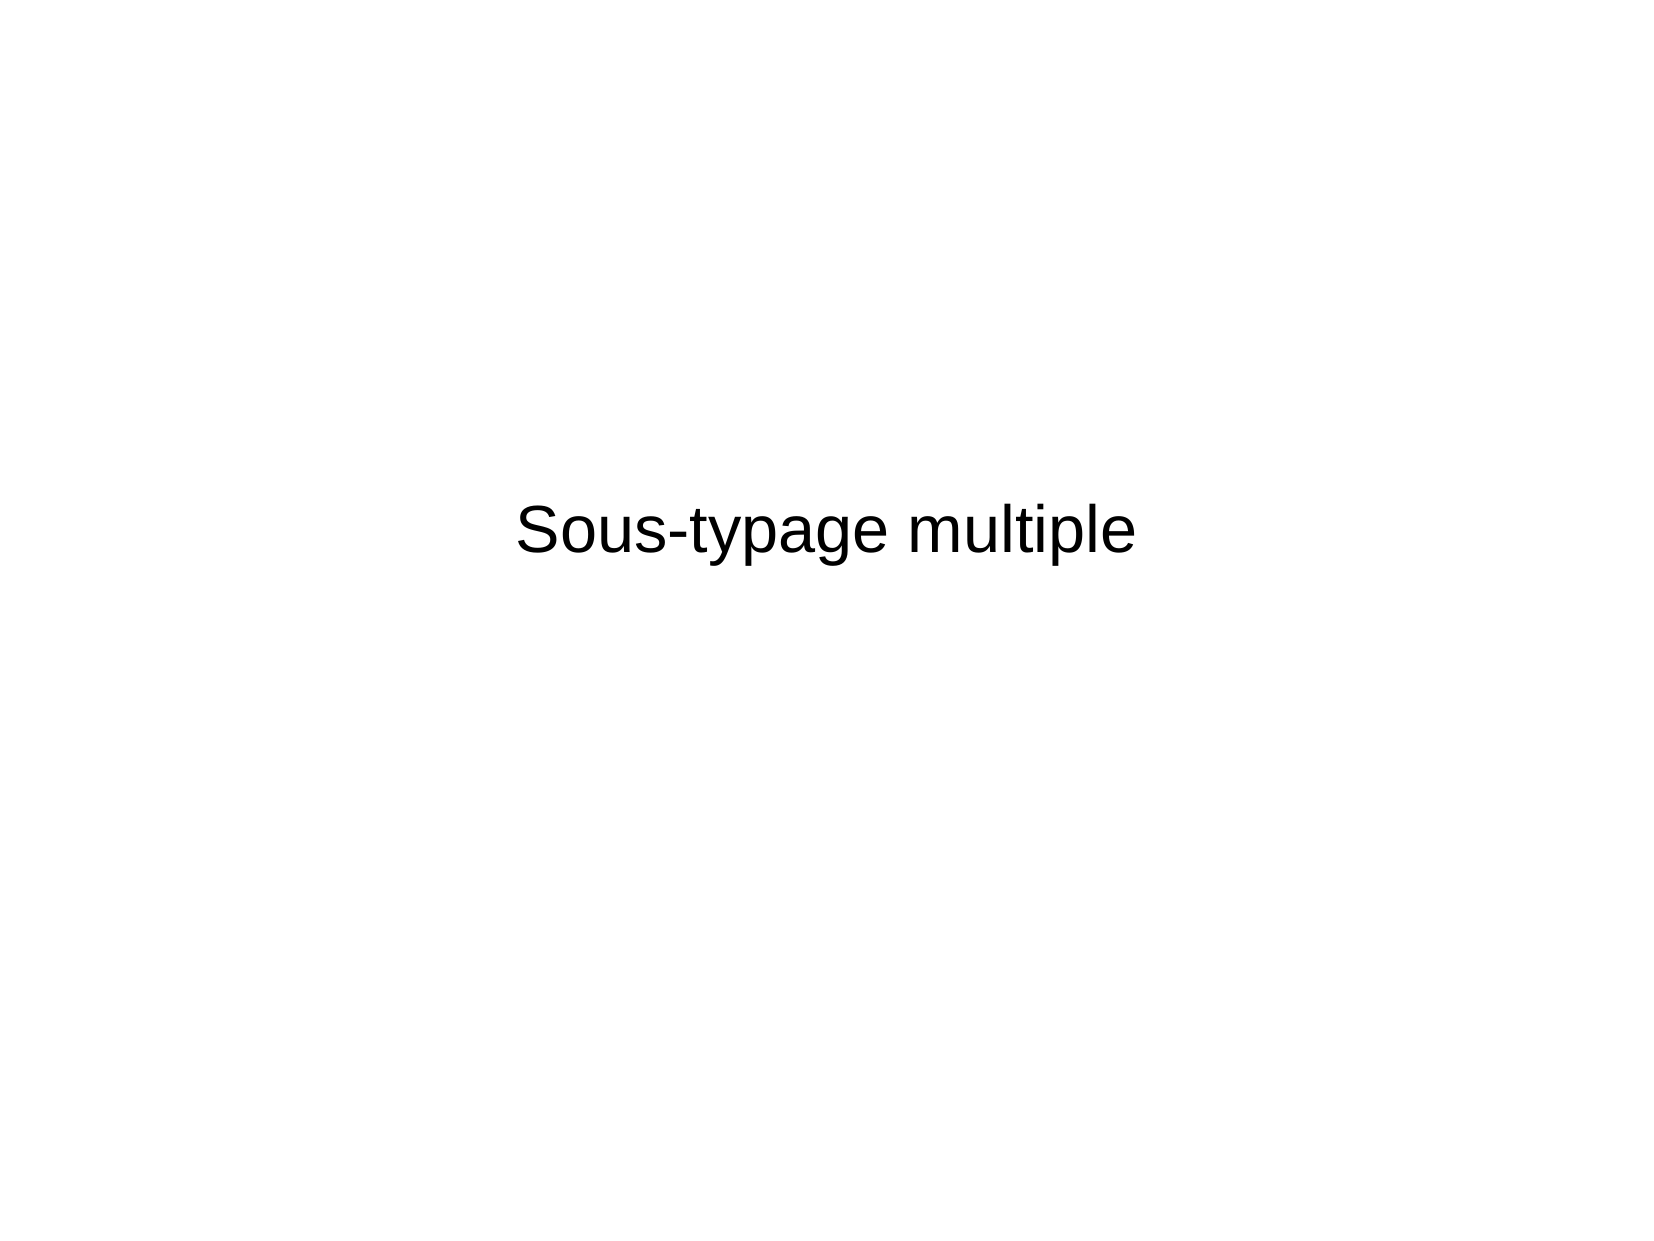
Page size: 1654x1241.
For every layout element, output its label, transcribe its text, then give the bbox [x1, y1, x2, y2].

subtitle Sous-typage multiple [82, 49, 1571, 1010]
